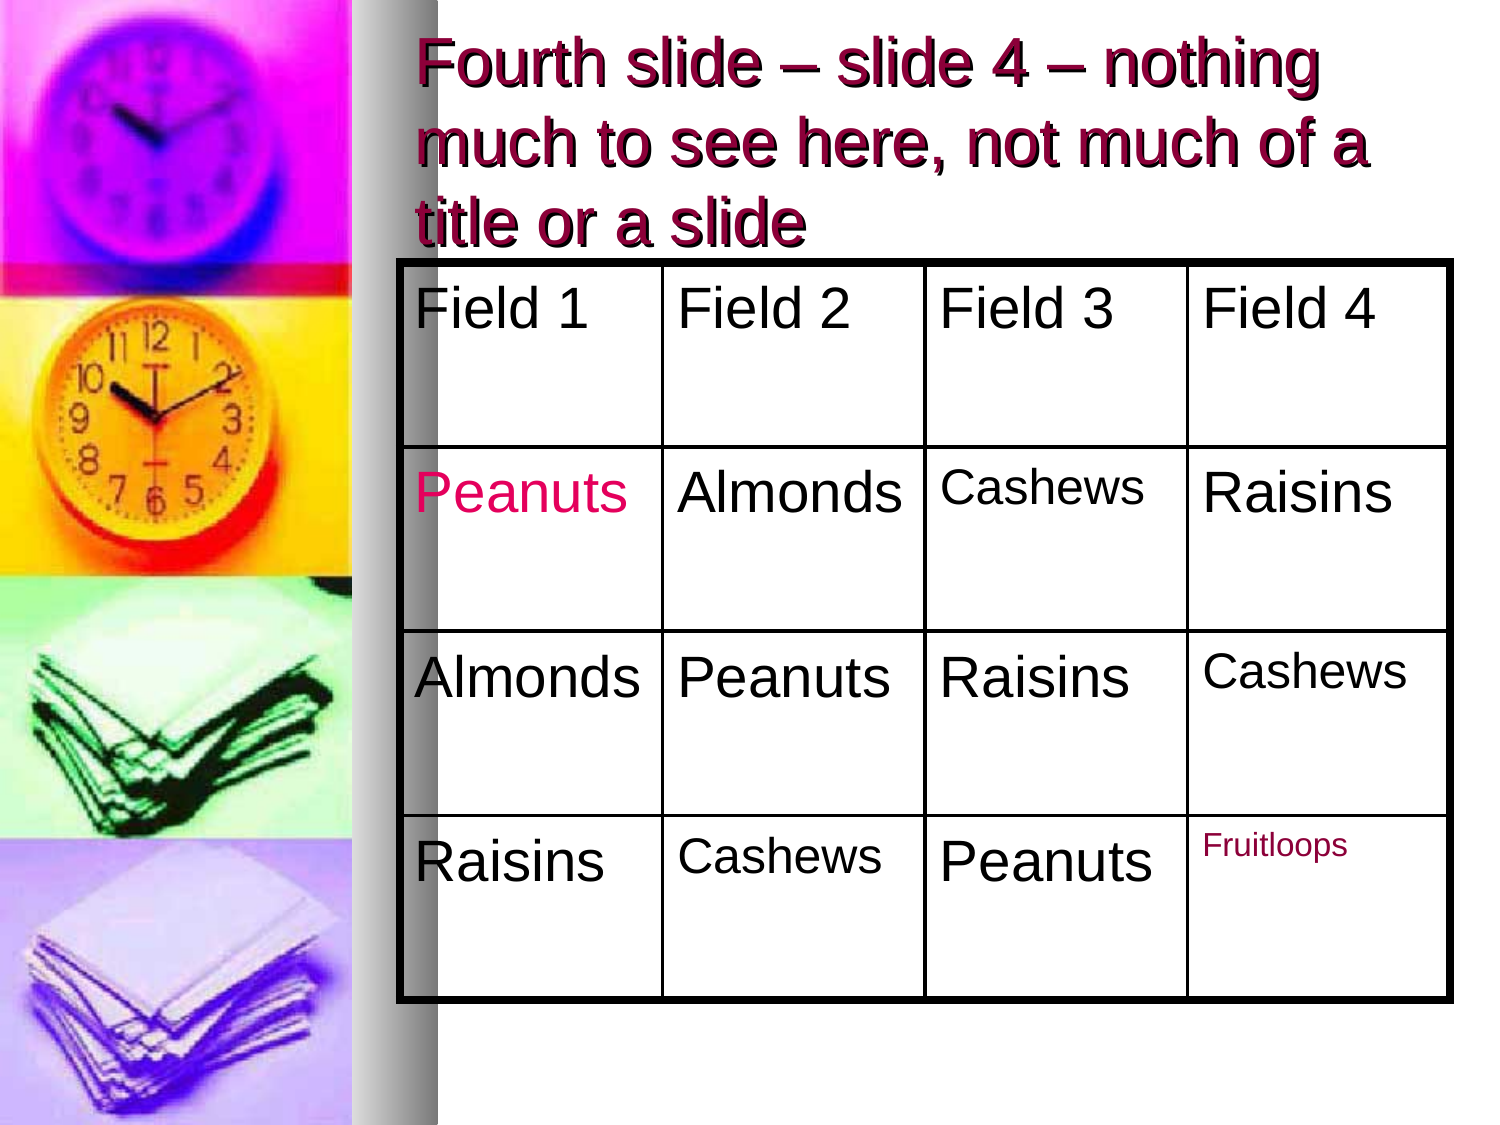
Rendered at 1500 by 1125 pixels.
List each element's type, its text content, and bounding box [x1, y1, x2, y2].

picture [0, 0, 352, 1125]
table_cell Cashews [664, 817, 923, 996]
table_cell Peanuts [404, 449, 661, 629]
title Fourth slide – slide 4 – nothing much to see here, not much of a title or a slide [399, 9, 1450, 258]
table_cell Raisins [404, 817, 661, 996]
table_cell Fruitloops [1189, 817, 1446, 996]
table_cell Cashews [1189, 633, 1446, 814]
table_cell Cashews [927, 449, 1186, 629]
table_cell Almonds [664, 449, 923, 629]
table_header Field 1 [404, 267, 661, 445]
table_cell Peanuts [927, 817, 1186, 996]
table_cell Peanuts [664, 633, 923, 814]
table_header Field 4 [1189, 267, 1446, 445]
table_header Field 3 [927, 267, 1186, 445]
table_cell Raisins [927, 633, 1186, 814]
table_cell Almonds [404, 633, 661, 814]
table_header Field 2 [664, 267, 923, 445]
table_cell Raisins [1189, 449, 1446, 629]
